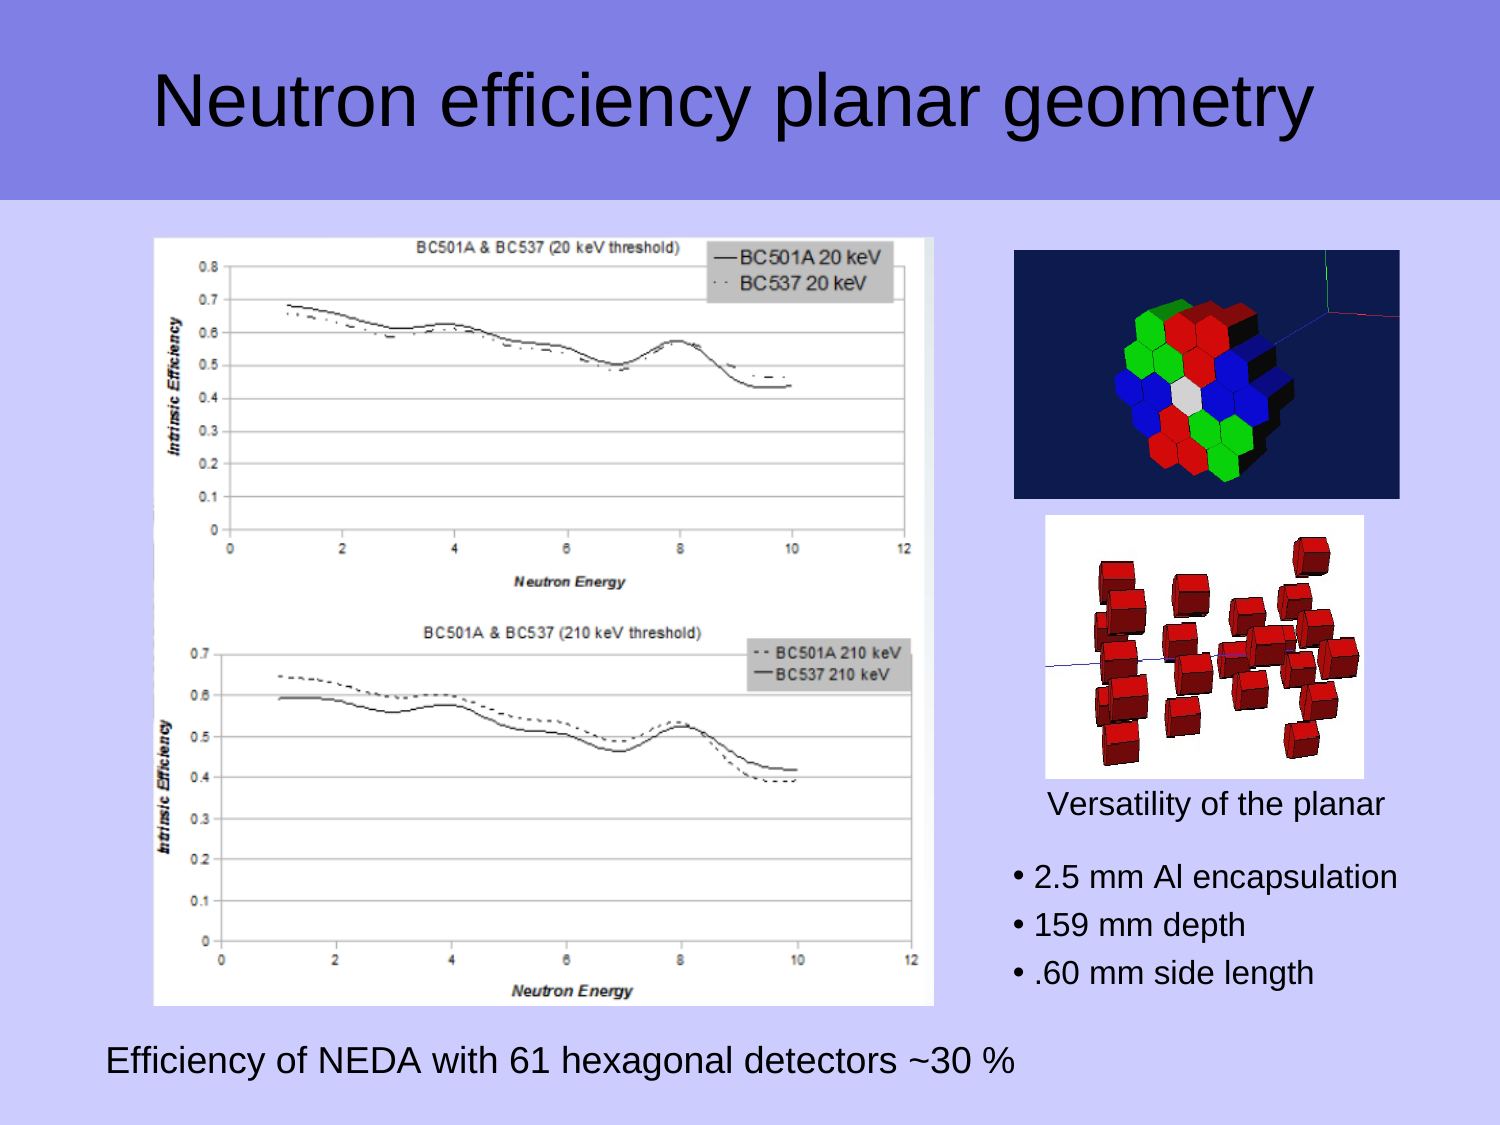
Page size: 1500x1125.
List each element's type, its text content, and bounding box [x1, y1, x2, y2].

picture [153, 237, 934, 1006]
text_box Versatility of the planar [986, 774, 1447, 831]
text_box Efficiency of NEDA with 61 hexagonal detectors ~30 % [90, 1027, 1479, 1089]
picture [1045, 515, 1365, 774]
text_box 2.5 mm Al encapsulation 159 mm depth .60 mm side length [998, 847, 1448, 1000]
title Neutron efficiency planar geometry [137, 24, 1463, 176]
picture [1014, 250, 1400, 499]
